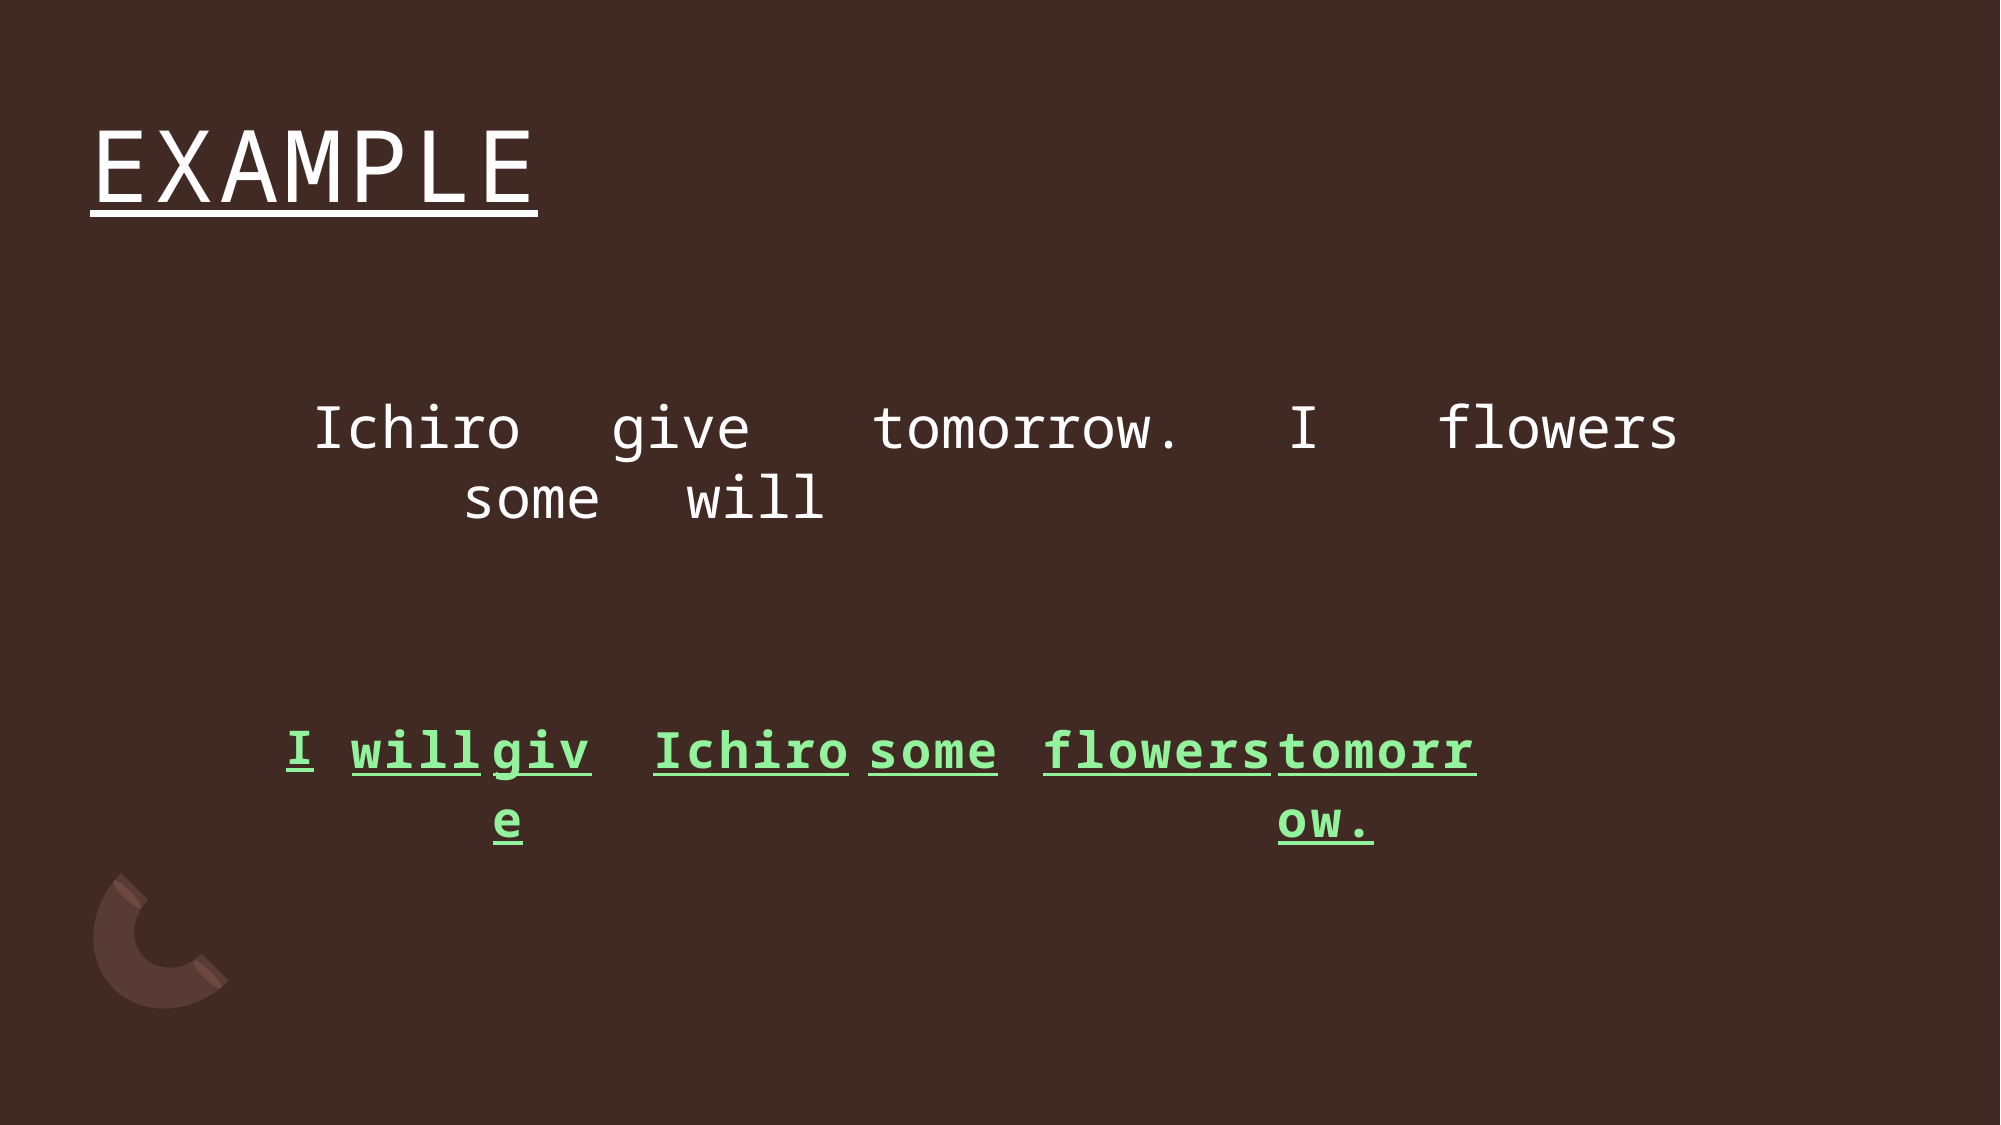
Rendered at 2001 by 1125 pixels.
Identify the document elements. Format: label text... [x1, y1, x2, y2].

list I [267, 692, 333, 790]
text_box will [333, 692, 474, 790]
text_box give [474, 692, 635, 790]
text_box Ichiro give tomorrow. I flowers some will [296, 382, 1867, 539]
title EXAMPLE [90, 90, 1910, 309]
text_box tomorrow. [1260, 692, 1526, 790]
text_box Ichiro [635, 692, 850, 790]
text_box flowers [1024, 692, 1260, 790]
text_box some [850, 692, 1024, 790]
